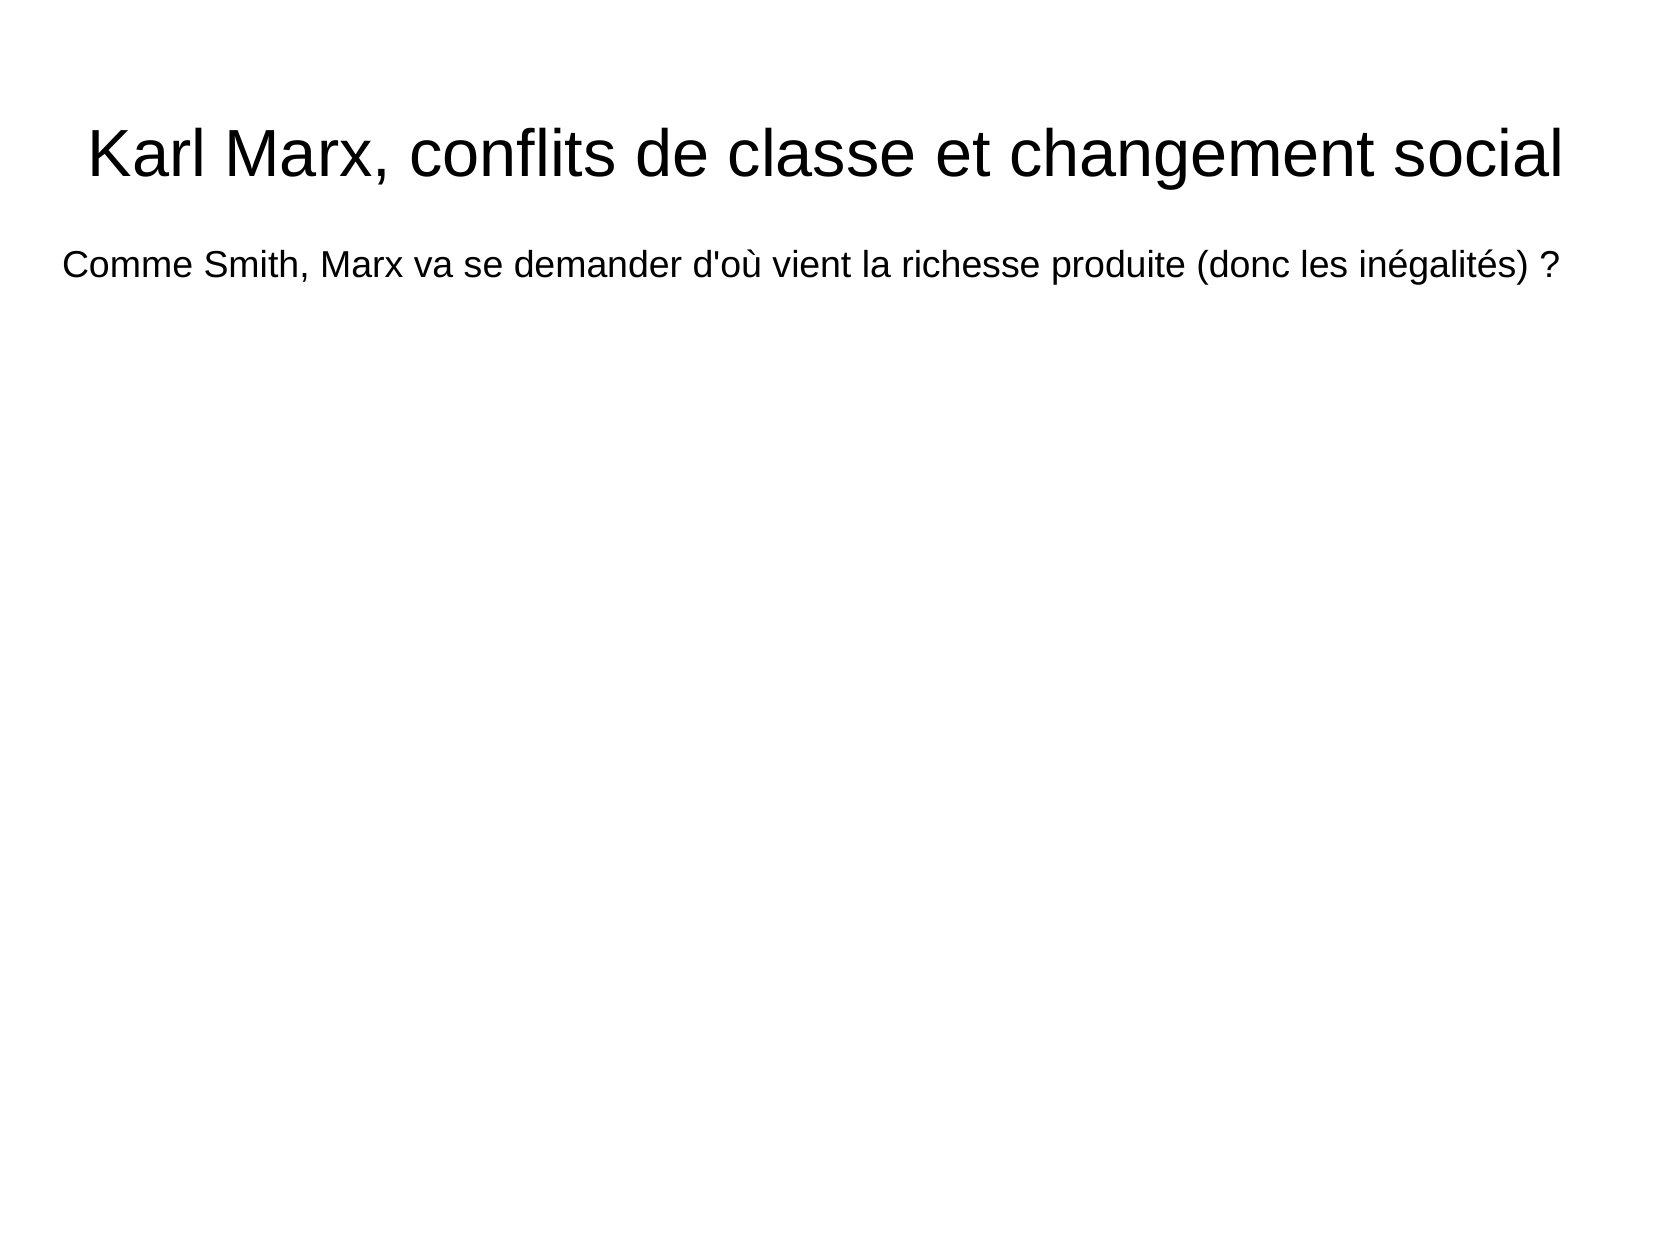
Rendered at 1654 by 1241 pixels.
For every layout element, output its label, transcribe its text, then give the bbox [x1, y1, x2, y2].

text_box Comme Smith, Marx va se demander d'où vient la richesse produite (donc les inégalités) ? [47, 236, 1579, 294]
title Karl Marx, conflits de classe et changement social [82, 56, 1571, 236]
